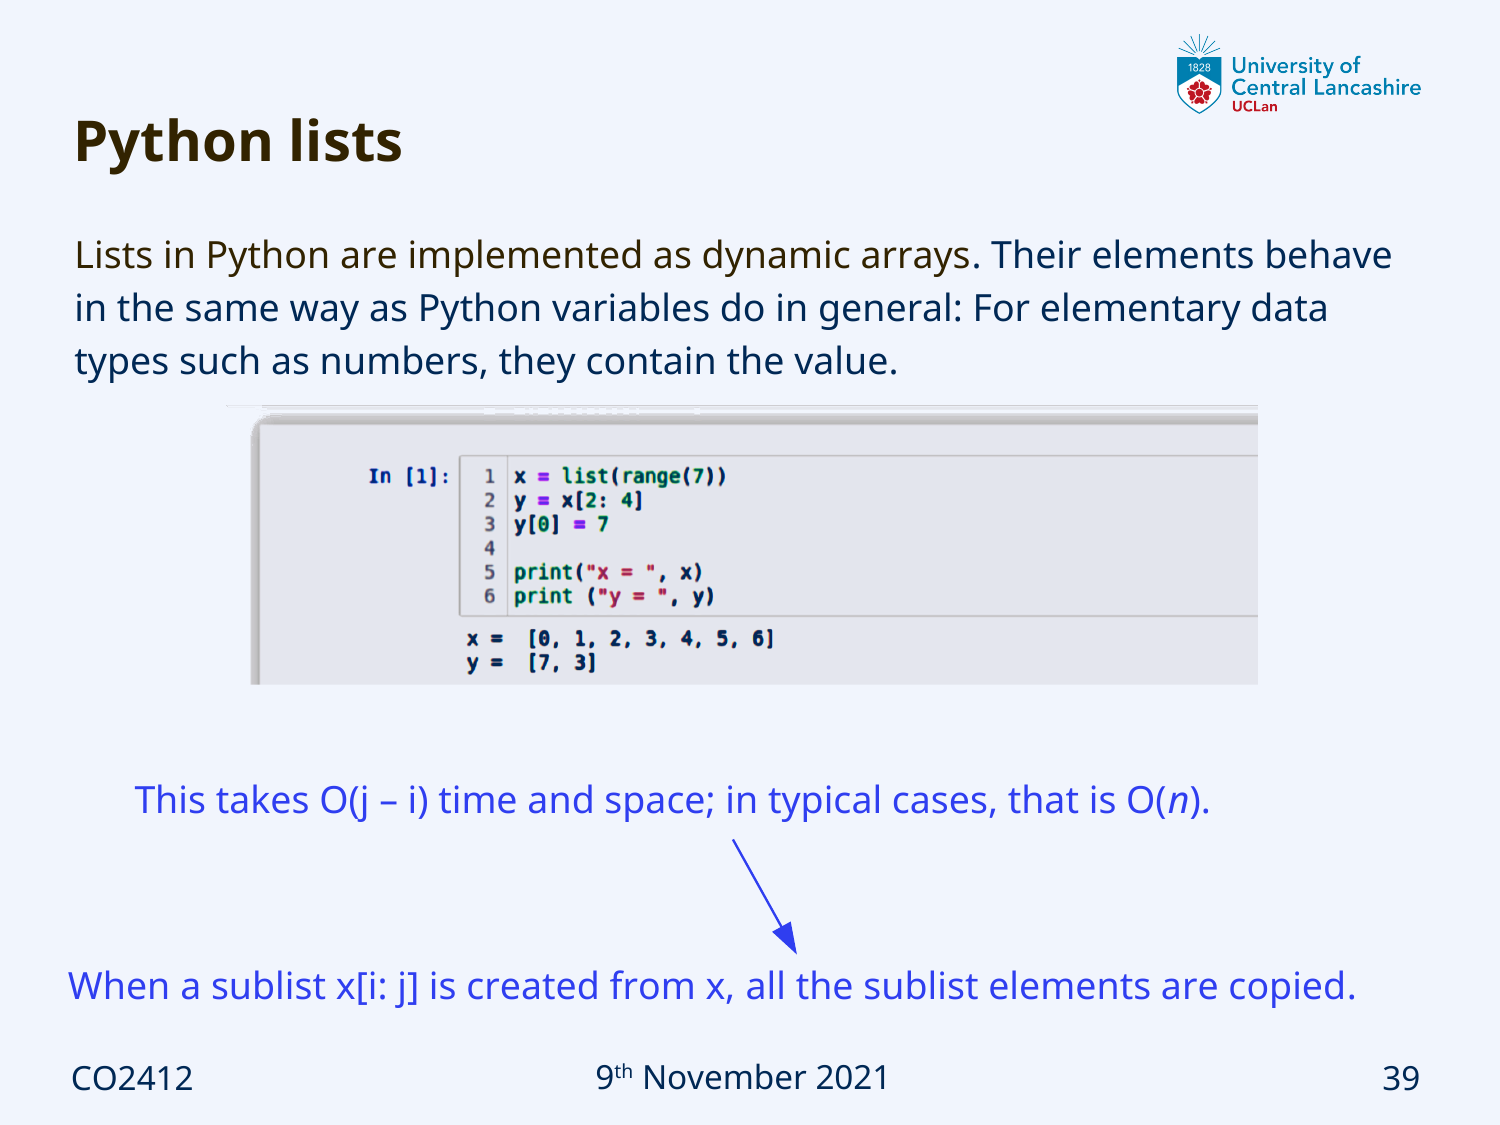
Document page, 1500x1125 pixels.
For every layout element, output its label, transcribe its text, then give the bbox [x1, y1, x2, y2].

text_box This takes O(j – i) time and space; in typical cases, that is O(n). [119, 768, 1252, 829]
text_box When a sublist x[i: j] is created from x, all the sublist elements are copied. [53, 954, 1429, 1015]
picture [1177, 34, 1421, 93]
text_box [173, 684, 1316, 945]
picture [226, 405, 1258, 684]
text_box Lists in Python are implemented as dynamic arrays. Their elements behave in the same way as Python variables do in general: For elementary data types such as numbers, they contain the value. [59, 216, 1441, 390]
title Python lists [58, 93, 1475, 186]
